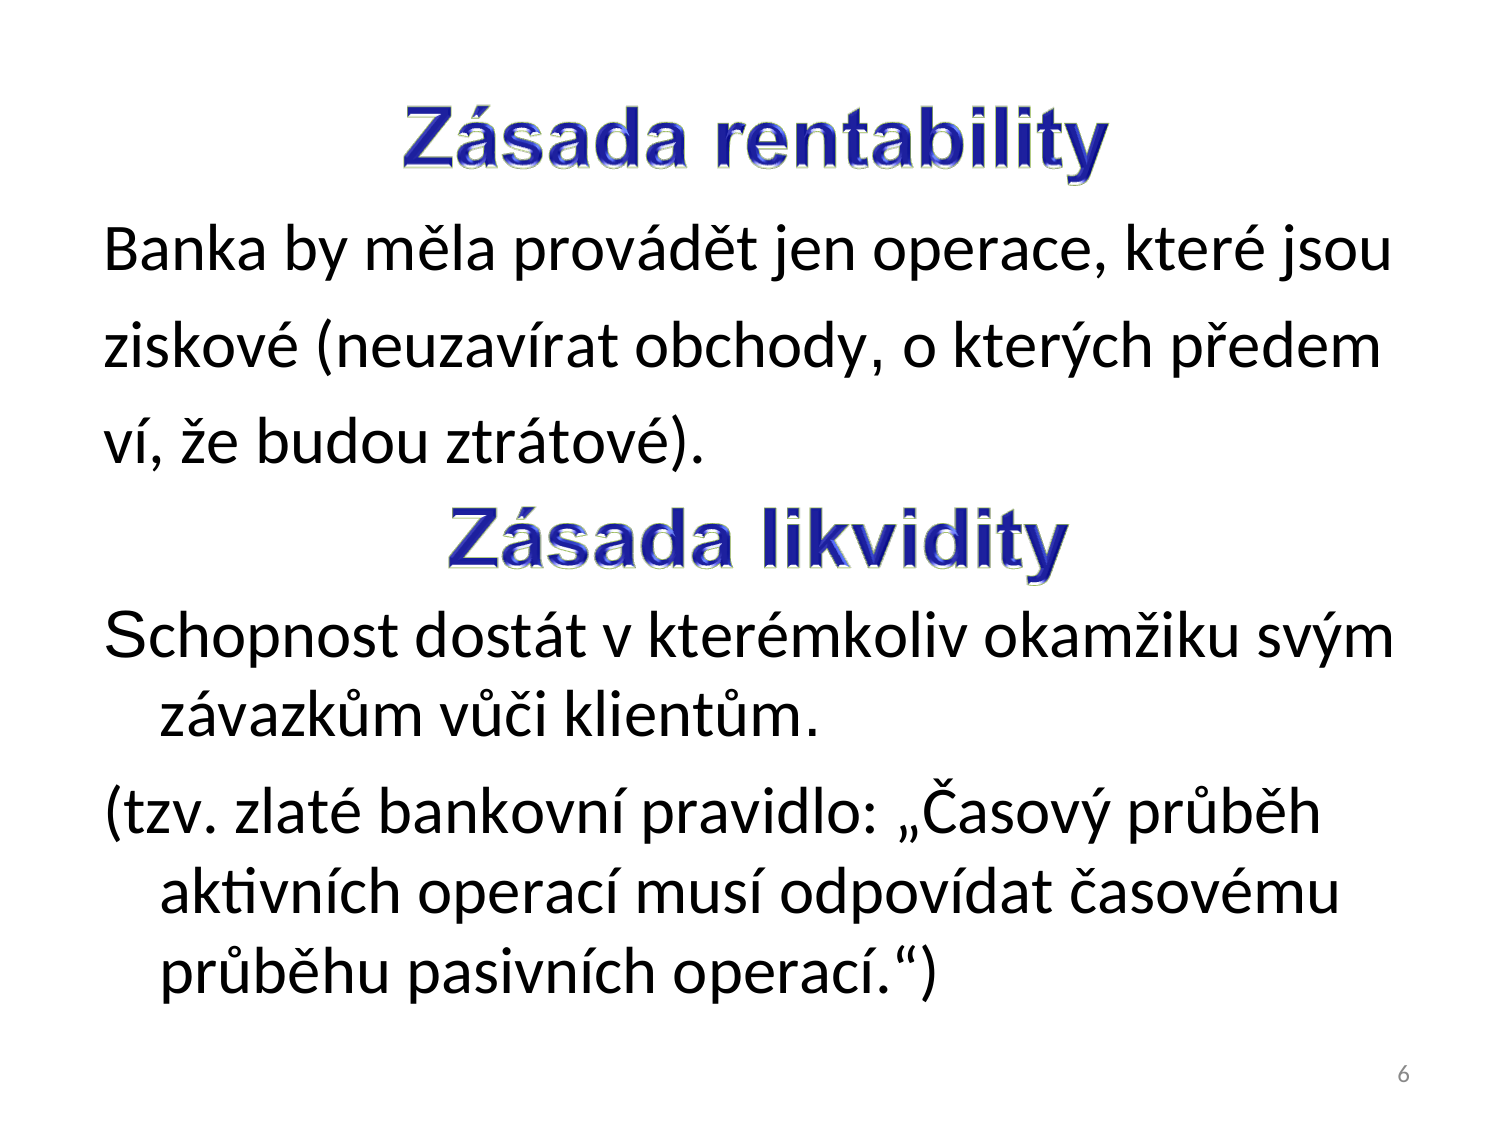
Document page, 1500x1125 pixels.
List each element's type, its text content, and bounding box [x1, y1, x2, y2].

text_box <číslo> [1074, 1042, 1426, 1103]
picture [396, 459, 1121, 597]
picture [351, 57, 1161, 196]
list Banka by měla provádět jen operace, které jsou ziskové (neuzavírat obchody, o kterých předem ví, že budou ztrátové). Schopnost dostát v kterémkoliv okamžiku svým závazkům vůči klientům. (tzv. zlaté bankovní pravidlo: „Časový průběh aktivních operací musí odpovídat časovému průběhu pasivních operací.“) [88, 196, 1439, 1111]
title [75, 0, 1426, 297]
